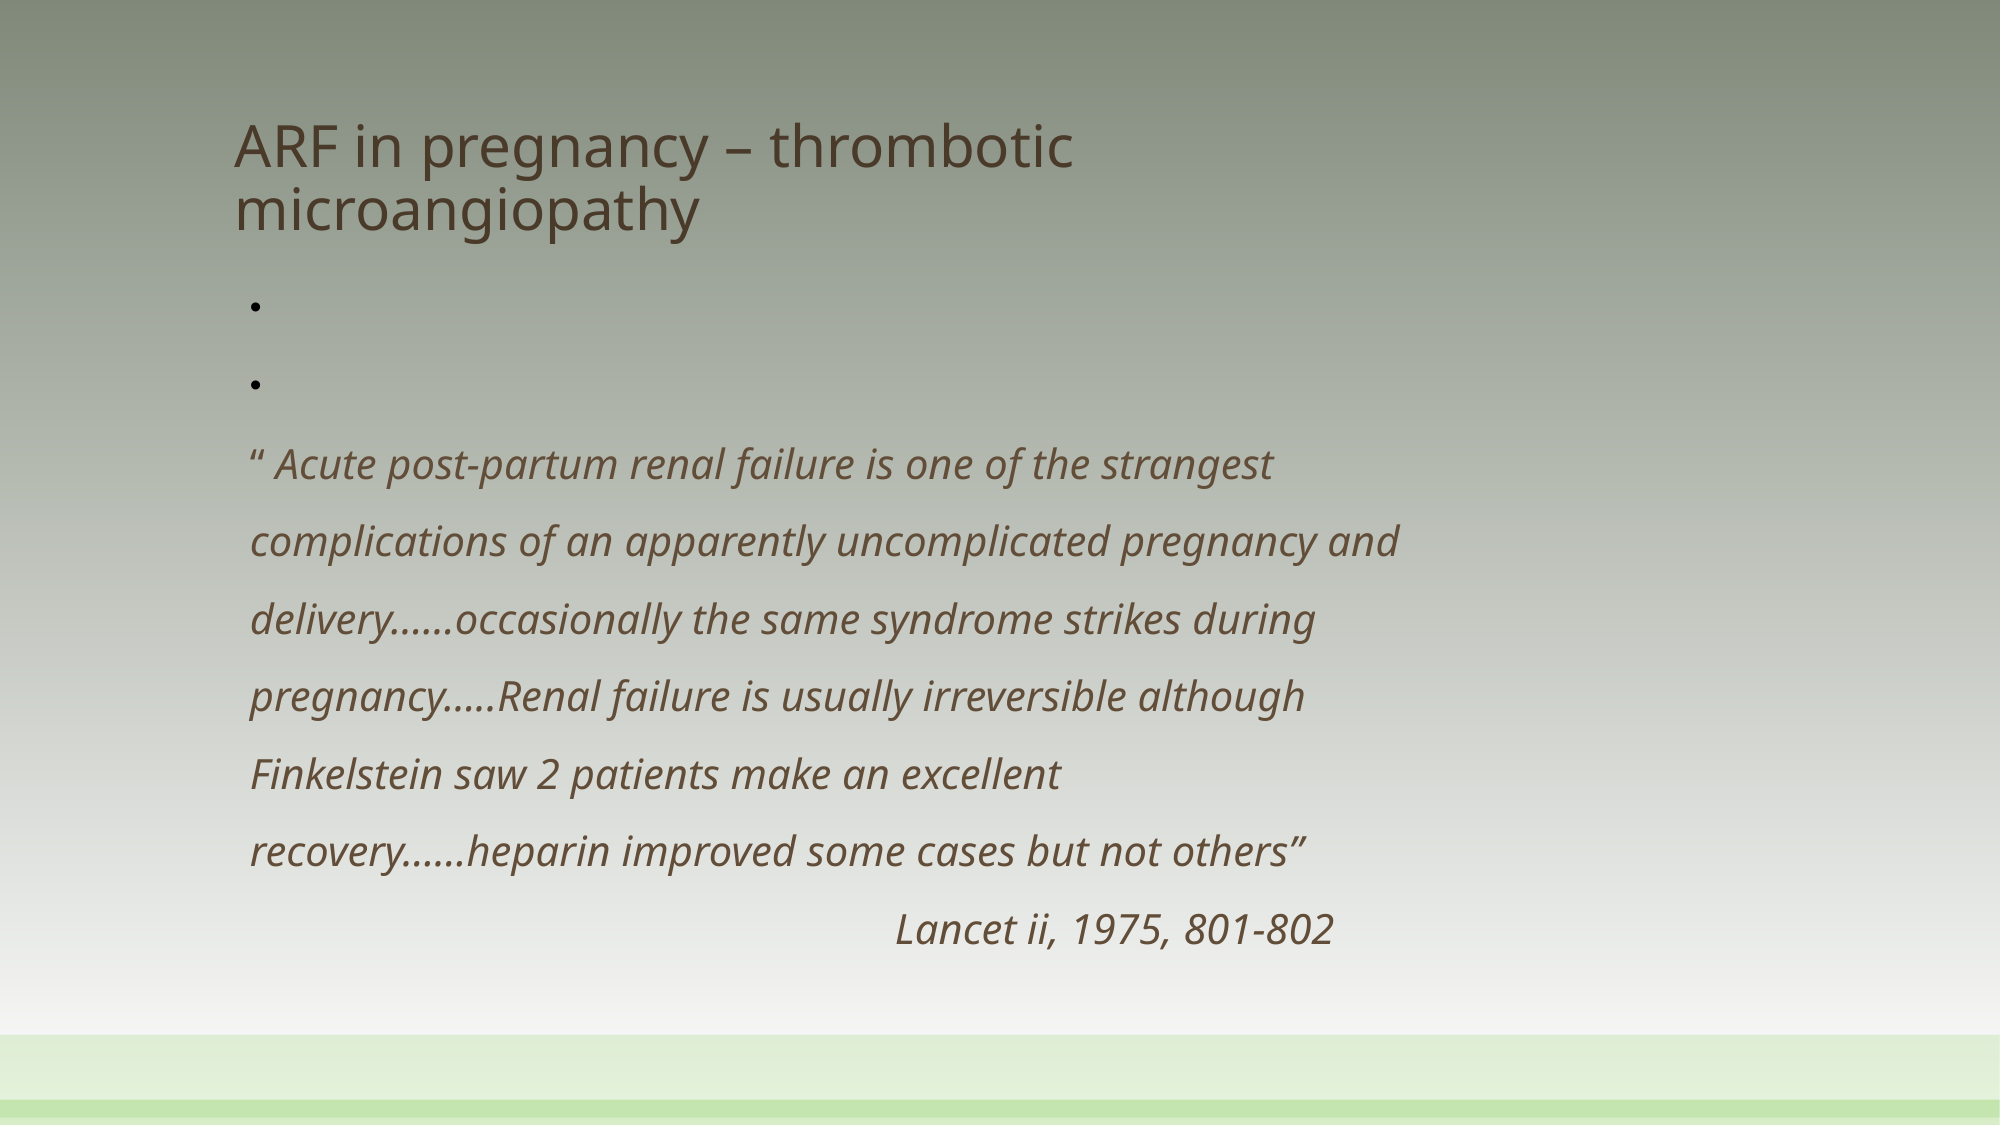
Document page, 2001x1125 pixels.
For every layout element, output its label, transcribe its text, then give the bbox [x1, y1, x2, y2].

list “ Acute post-partum renal failure is one of the strangest complications of an apparently uncomplicated pregnancy and delivery……occasionally the same syndrome strikes during pregnancy…..Renal failure is usually irreversible although Finkelstein saw 2 patients make an excellent recovery……heparin improved some cases but not others” Lancet ii, 1975, 801-802 [219, 274, 1780, 987]
title ARF in pregnancy – thrombotic microangiopathy [219, 71, 1780, 251]
